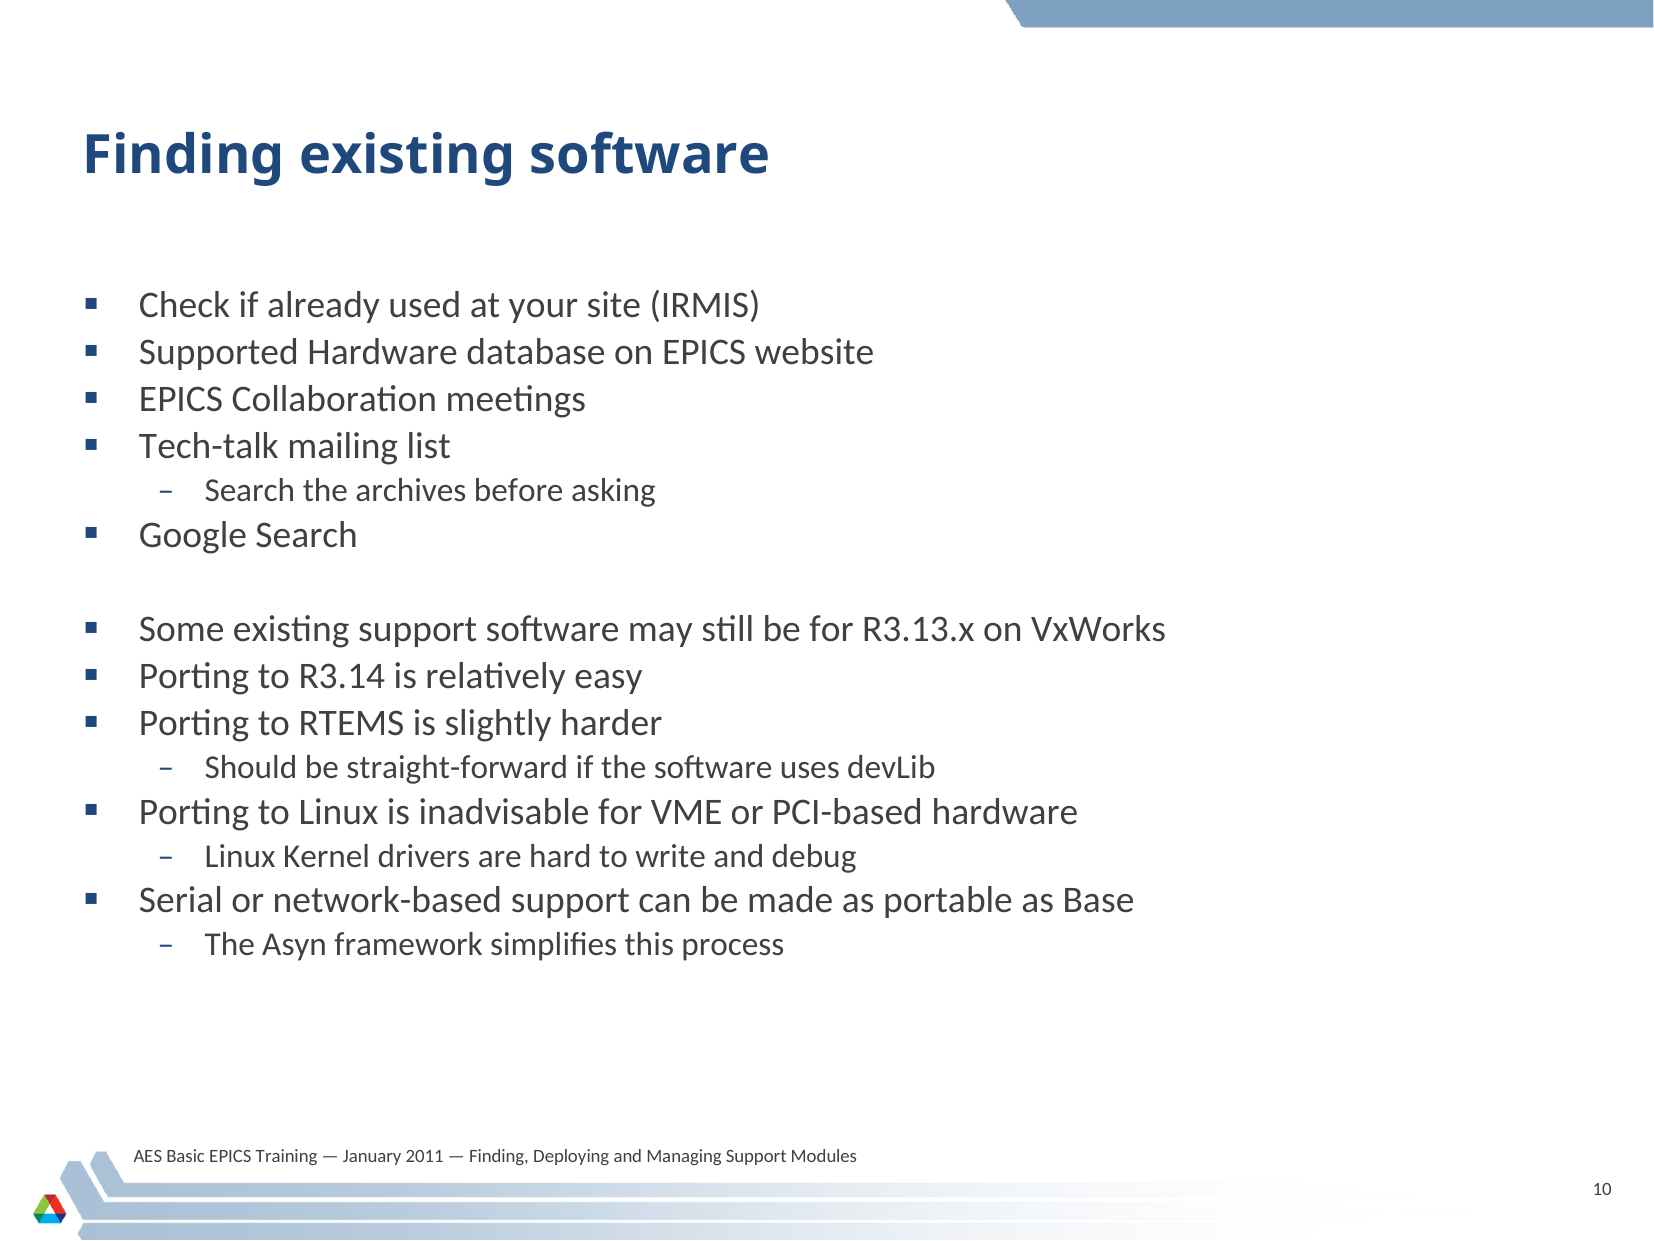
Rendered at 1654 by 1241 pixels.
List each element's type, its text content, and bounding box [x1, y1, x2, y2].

list Check if already used at your site (IRMIS) Supported Hardware database on EPICS website EPICS Collaboration meetings Tech-talk mailing list Search the archives before asking Google Search Some existing support software may still be for R3.13.x on VxWorks Porting to R3.14 is relatively easy Porting to RTEMS is slightly harder Should be straight-forward if the software uses devLib Porting to Linux is inadvisable for VME or PCI-based hardware Linux Kernel drivers are hard to write and debug Serial or network-based support can be made as portable as Base The Asyn framework simplifies this process [82, 289, 1571, 1049]
picture [0, 0, 1654, 29]
picture [0, 1143, 1654, 1240]
title Finding existing software [82, 49, 1571, 257]
